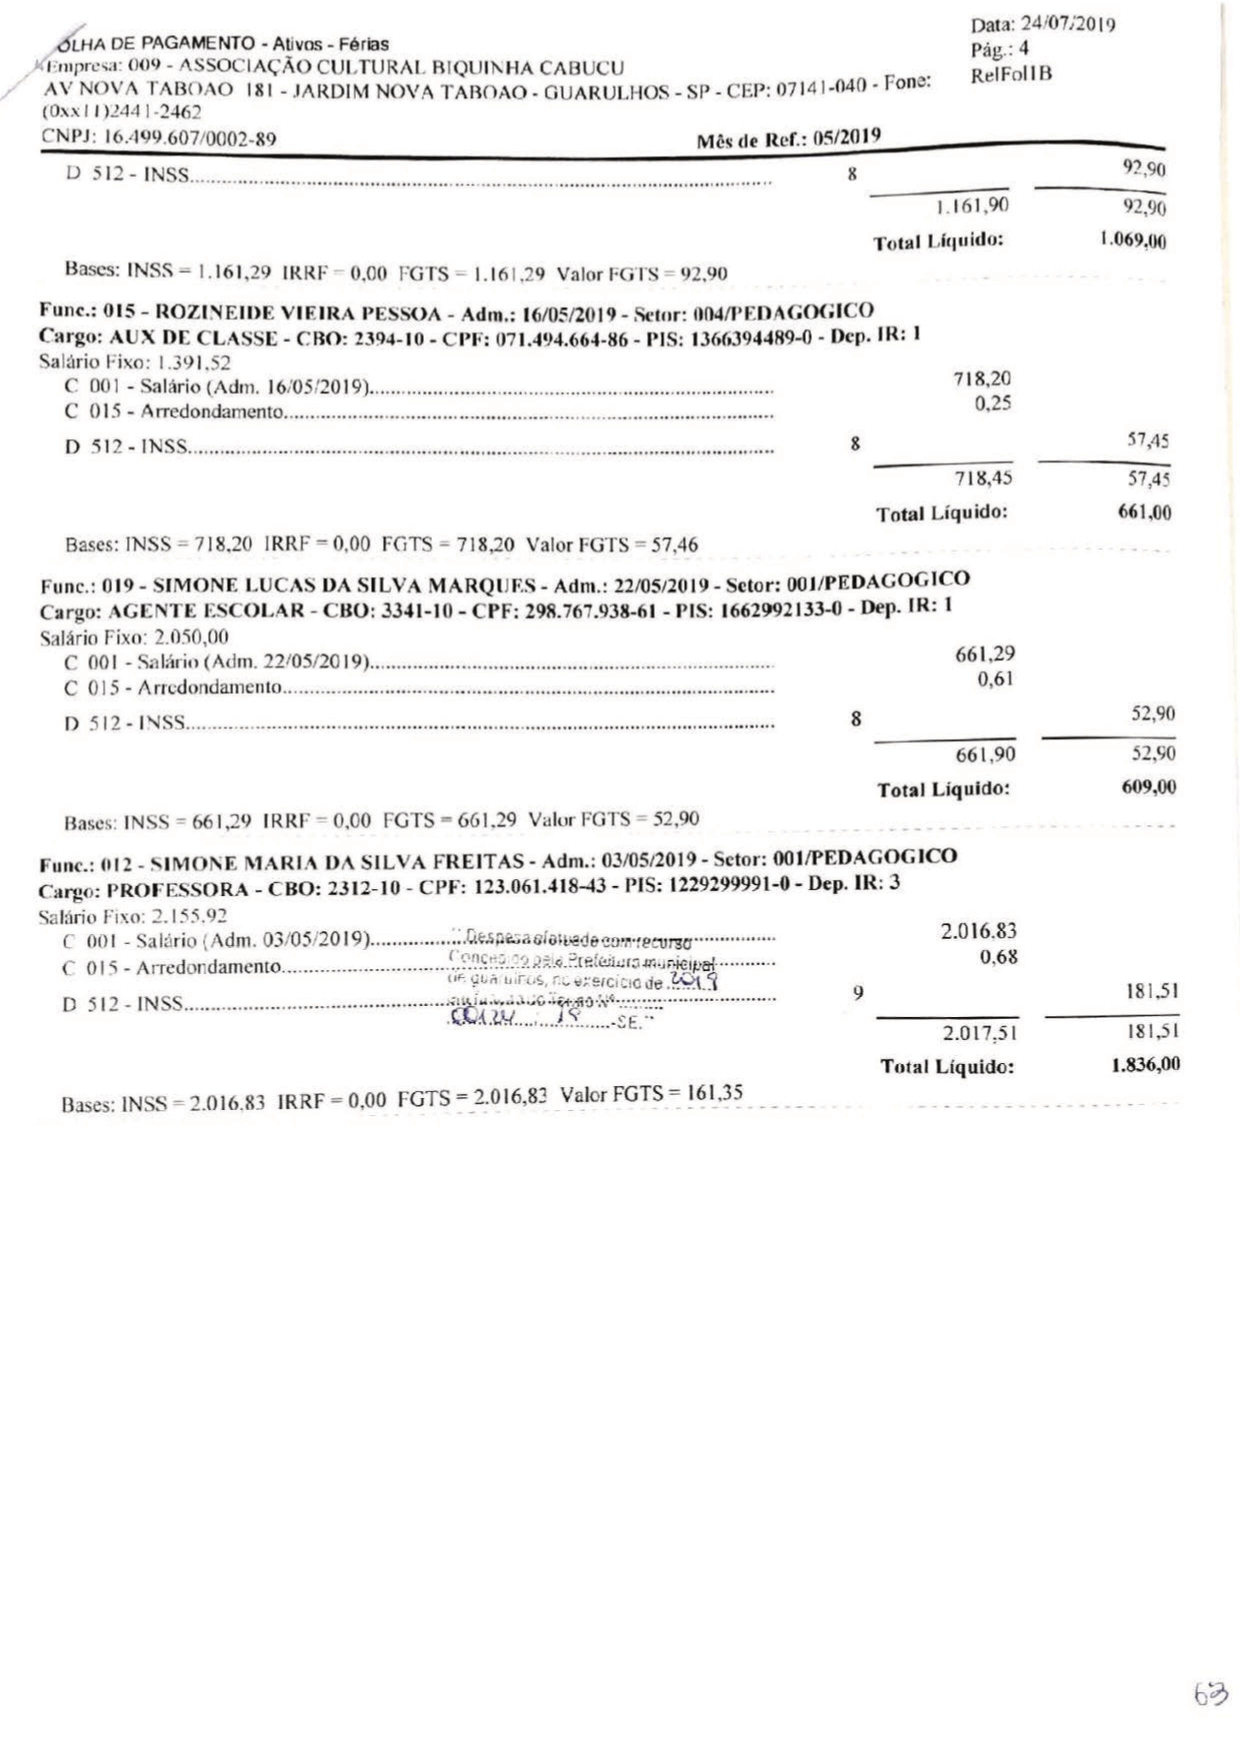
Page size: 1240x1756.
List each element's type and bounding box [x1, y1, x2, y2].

text_box [0, 1, 1240, 1755]
